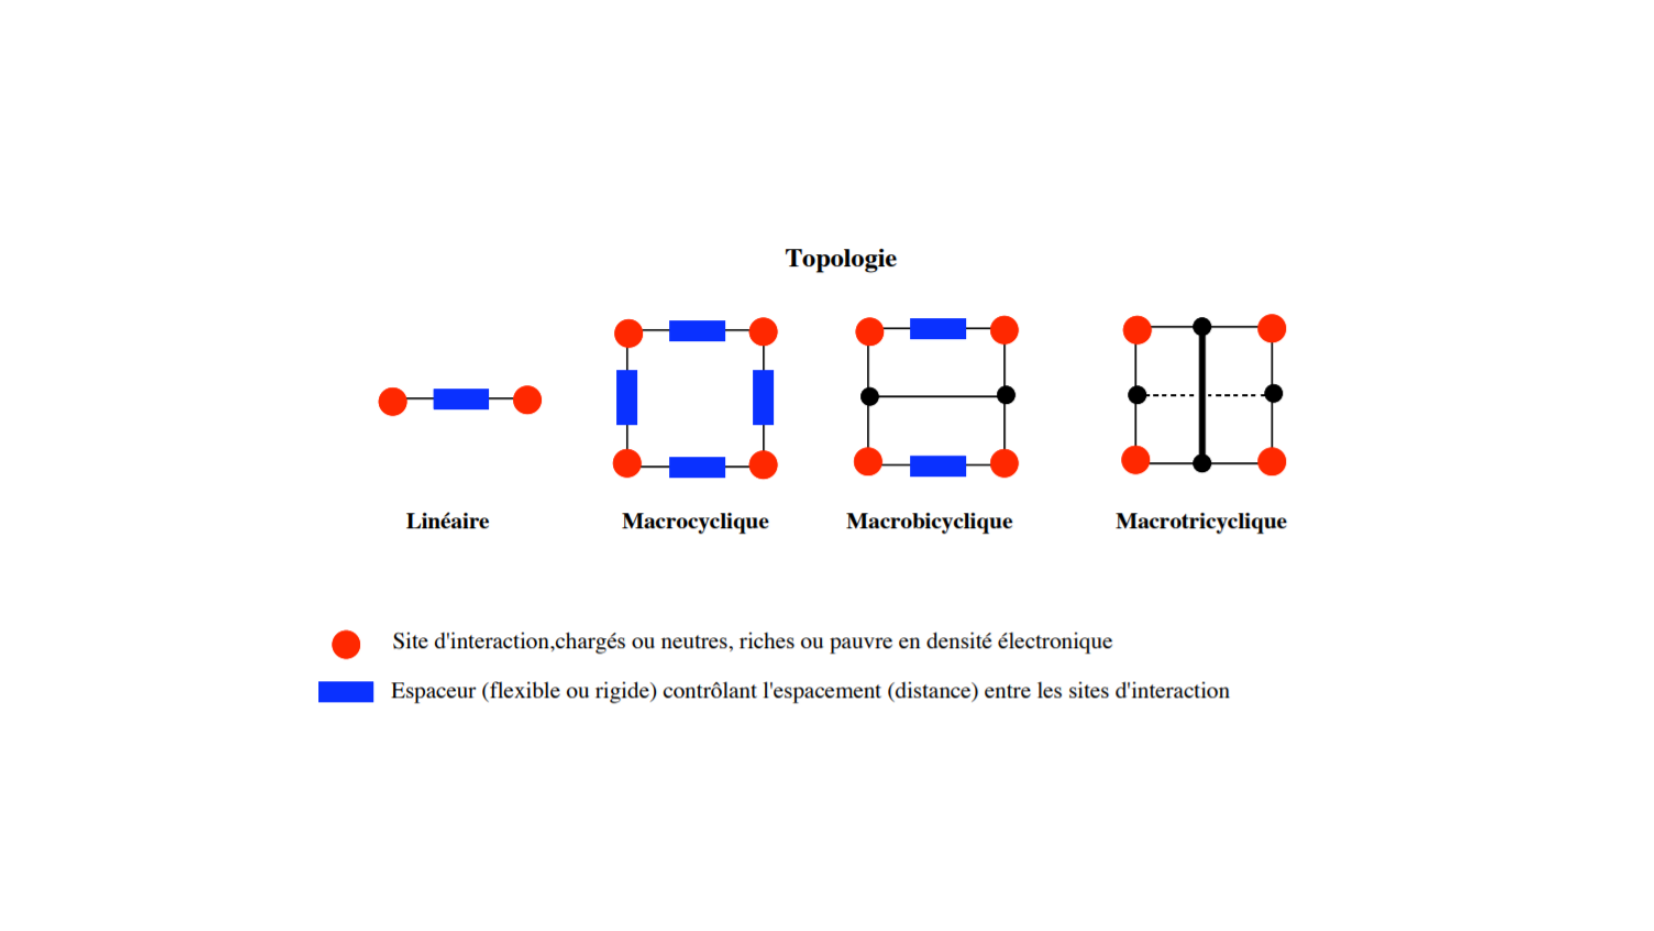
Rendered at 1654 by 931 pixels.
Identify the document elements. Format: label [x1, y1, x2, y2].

picture [236, 217, 1418, 758]
